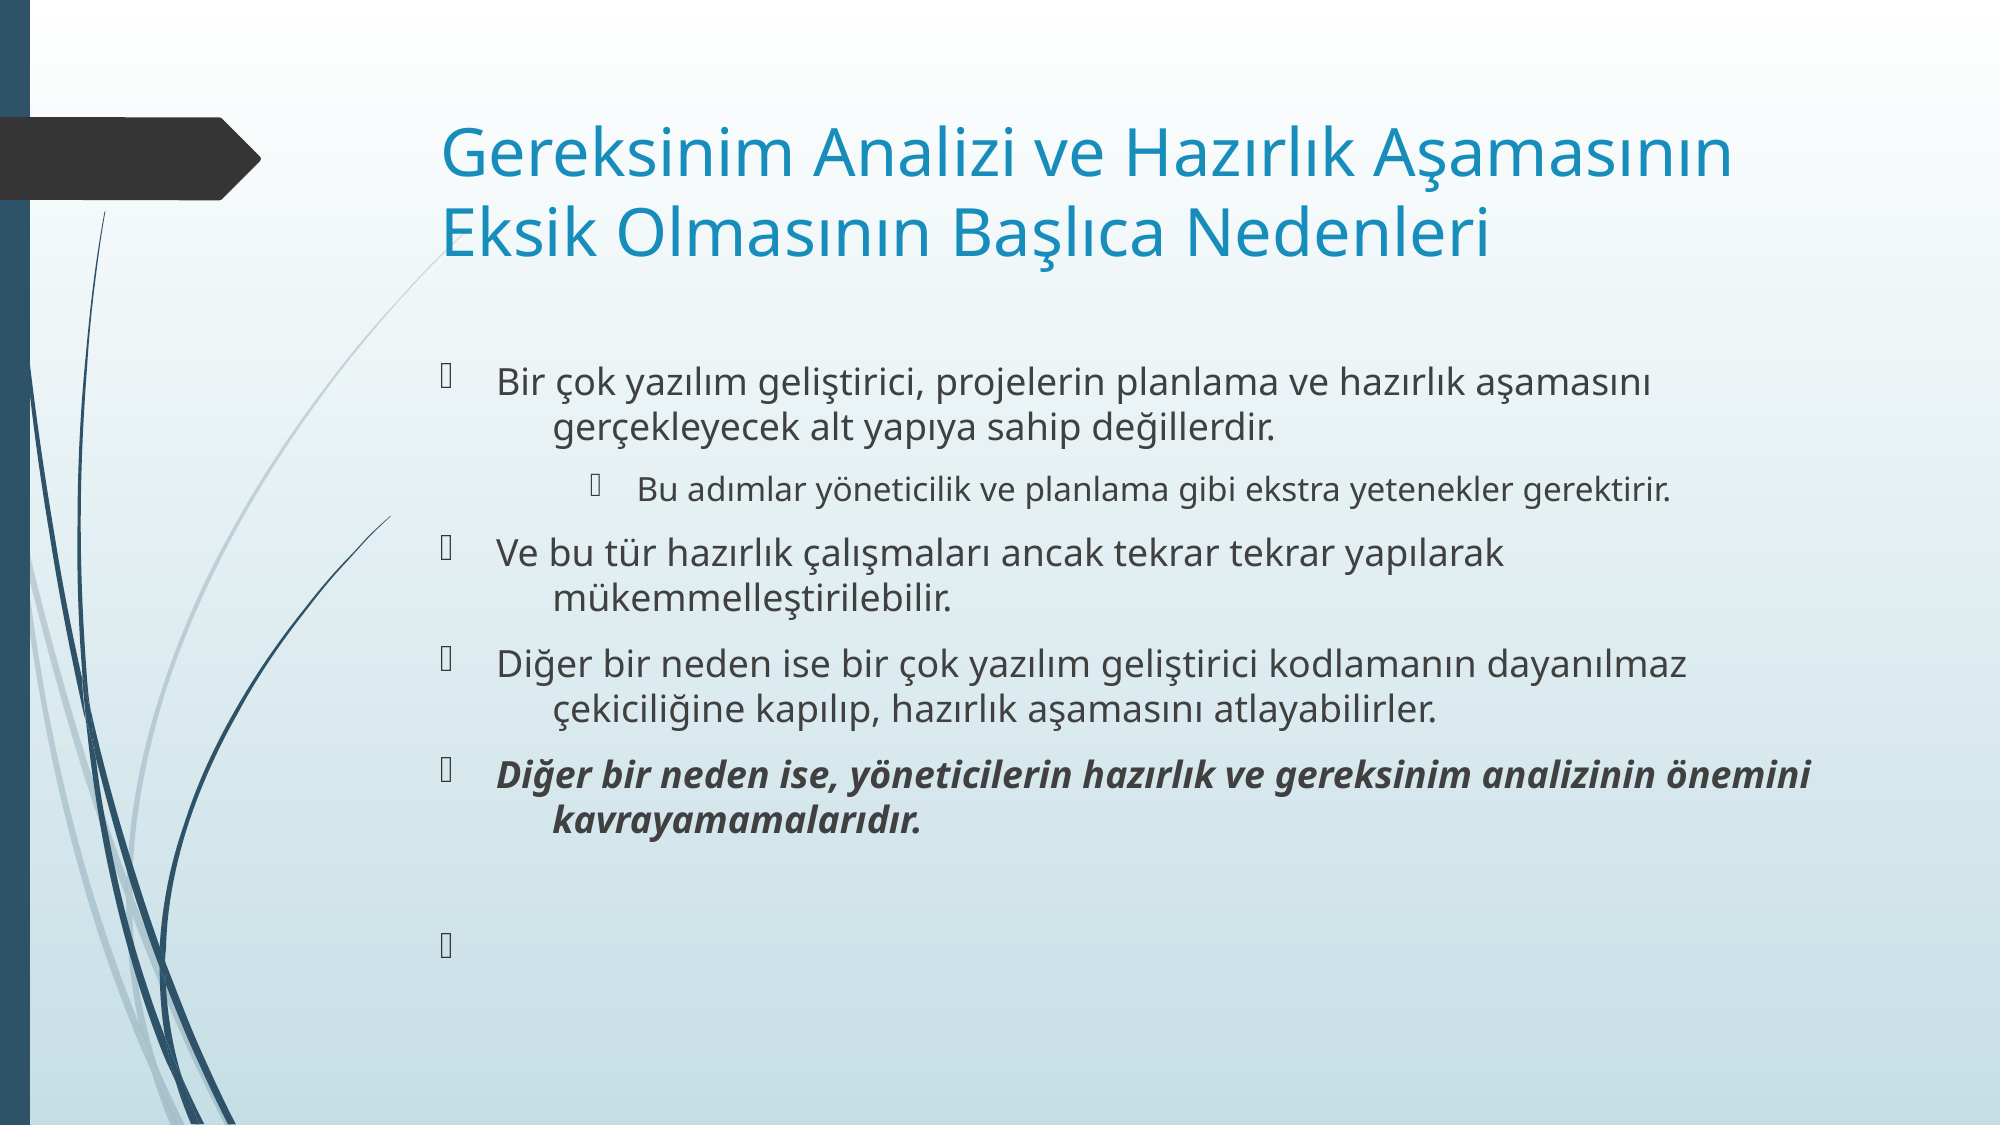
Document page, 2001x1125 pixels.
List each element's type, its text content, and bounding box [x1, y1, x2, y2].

title Gereksinim Analizi ve Hazırlık Aşamasının Eksik Olmasının Başlıca Nedenleri [425, 102, 1888, 313]
list Bir çok yazılım geliştirici, projelerin planlama ve hazırlık aşamasını gerçekleyecek alt yapıya sahip değillerdir. Bu adımlar yöneticilik ve planlama gibi ekstra yetenekler gerektirir. Ve bu tür hazırlık çalışmaları ancak tekrar tekrar yapılarak mükemmelleştirilebilir. Diğer bir neden ise bir çok yazılım geliştirici kodlamanın dayanılmaz çekiciliğine kapılıp, hazırlık aşamasını atlayabilirler. Diğer bir neden ise, yöneticilerin hazırlık ve gereksinim analizinin önemini kavrayamamalarıdır. [424, 350, 1888, 970]
